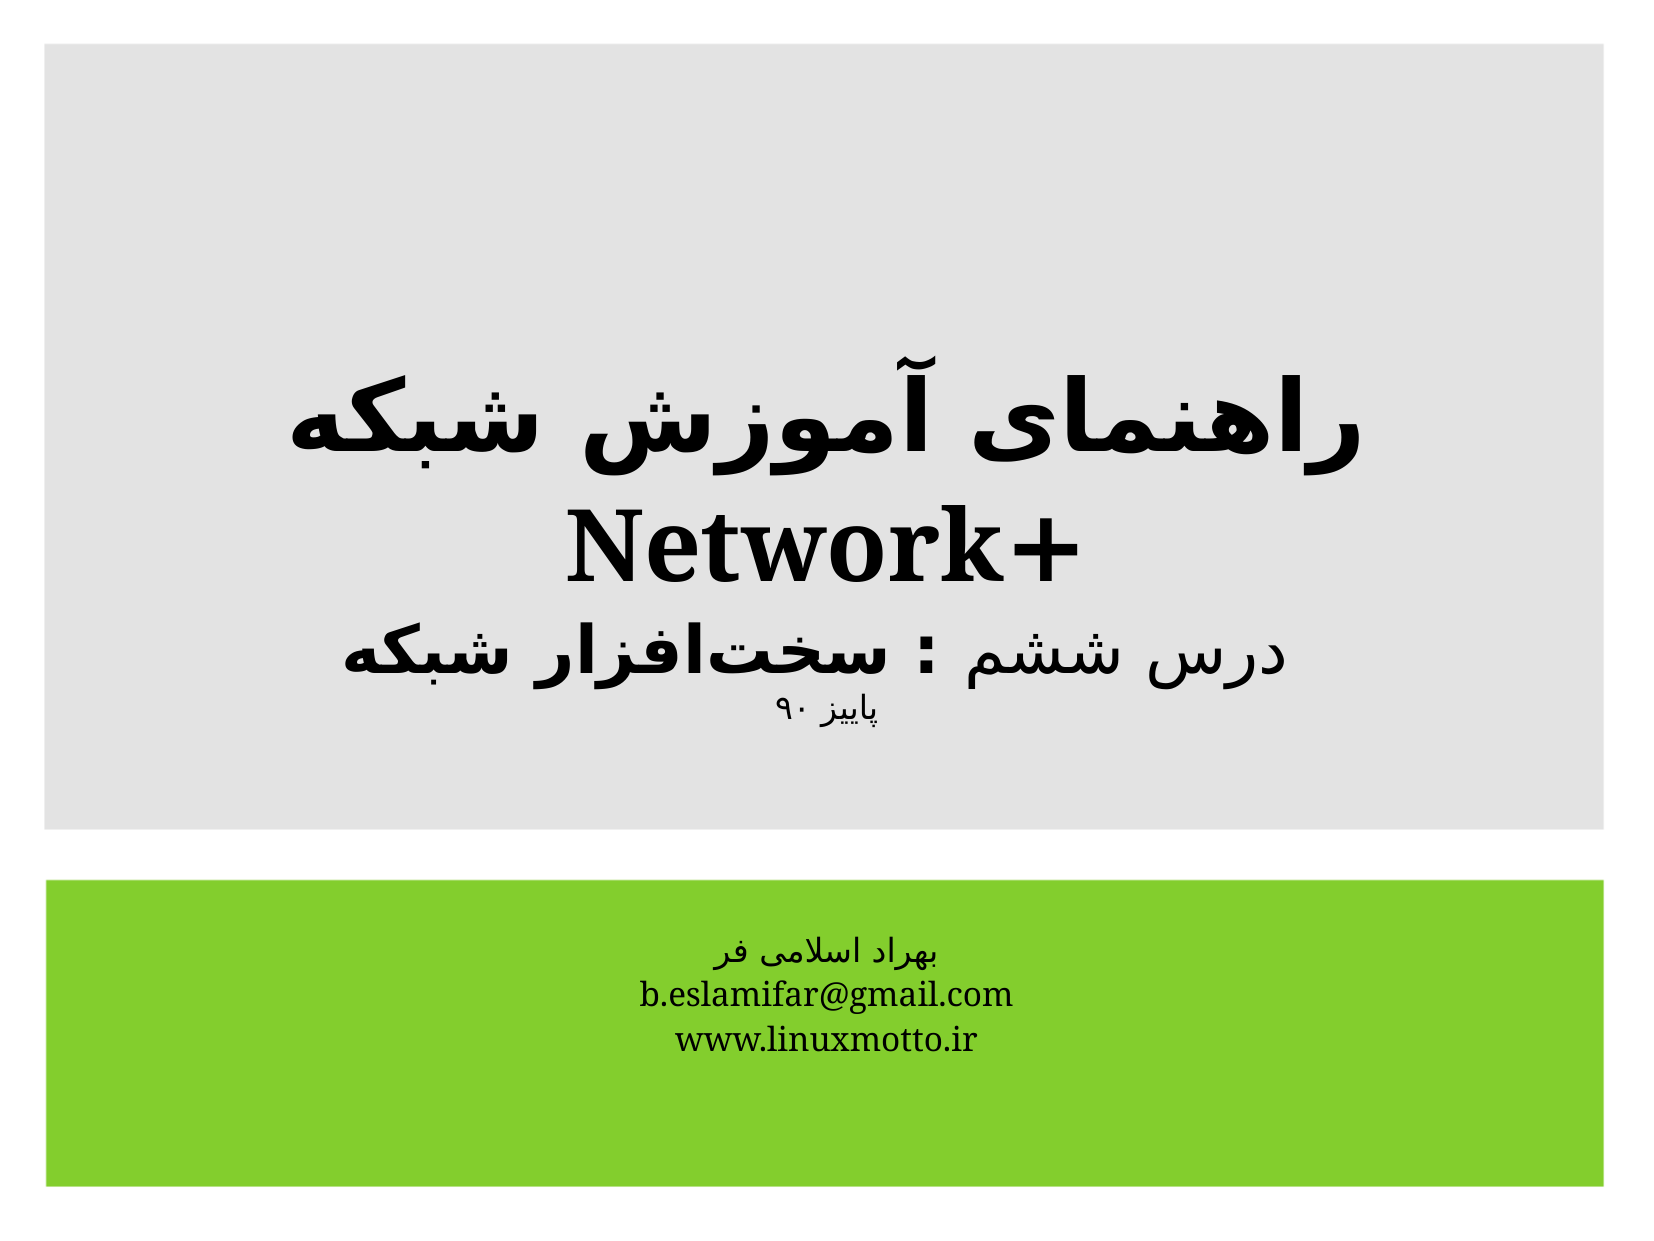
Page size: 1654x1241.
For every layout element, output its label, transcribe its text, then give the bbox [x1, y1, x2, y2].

text_box راهنمای آموزش شبکه +Network درس ششم : سخت‌افزار شبکه پاییز ۹۰ بهراد اسلامی فر b.eslamifar@gmail.com www.linuxmotto.ir [82, 56, 1571, 1102]
picture [0, 0, 1654, 1241]
